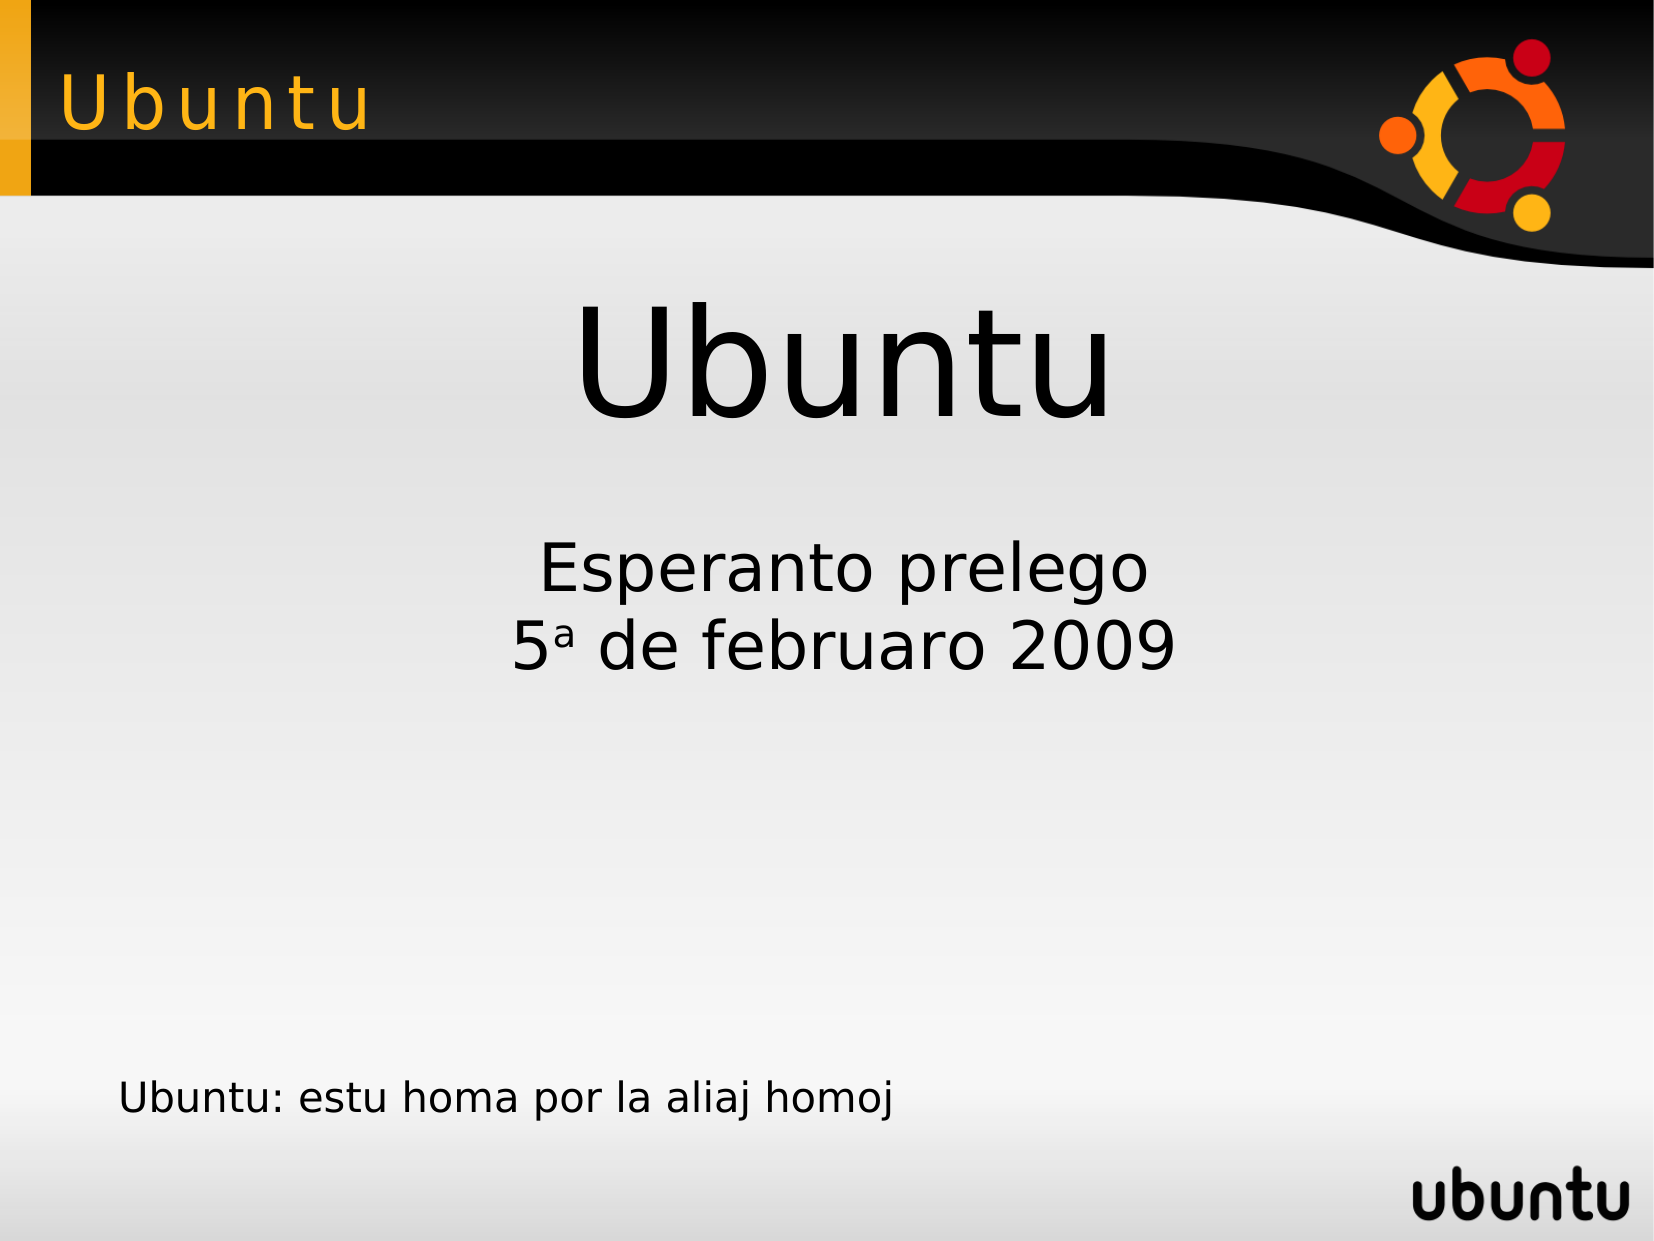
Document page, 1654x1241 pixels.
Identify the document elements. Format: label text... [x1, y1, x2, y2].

title Ubuntu [59, 29, 1270, 178]
picture [0, 0, 1654, 1241]
subtitle Ubuntu Esperanto prelego 5a de februaro 2009 Ubuntu: estu homa por la aliaj homoj [82, 275, 1571, 1124]
